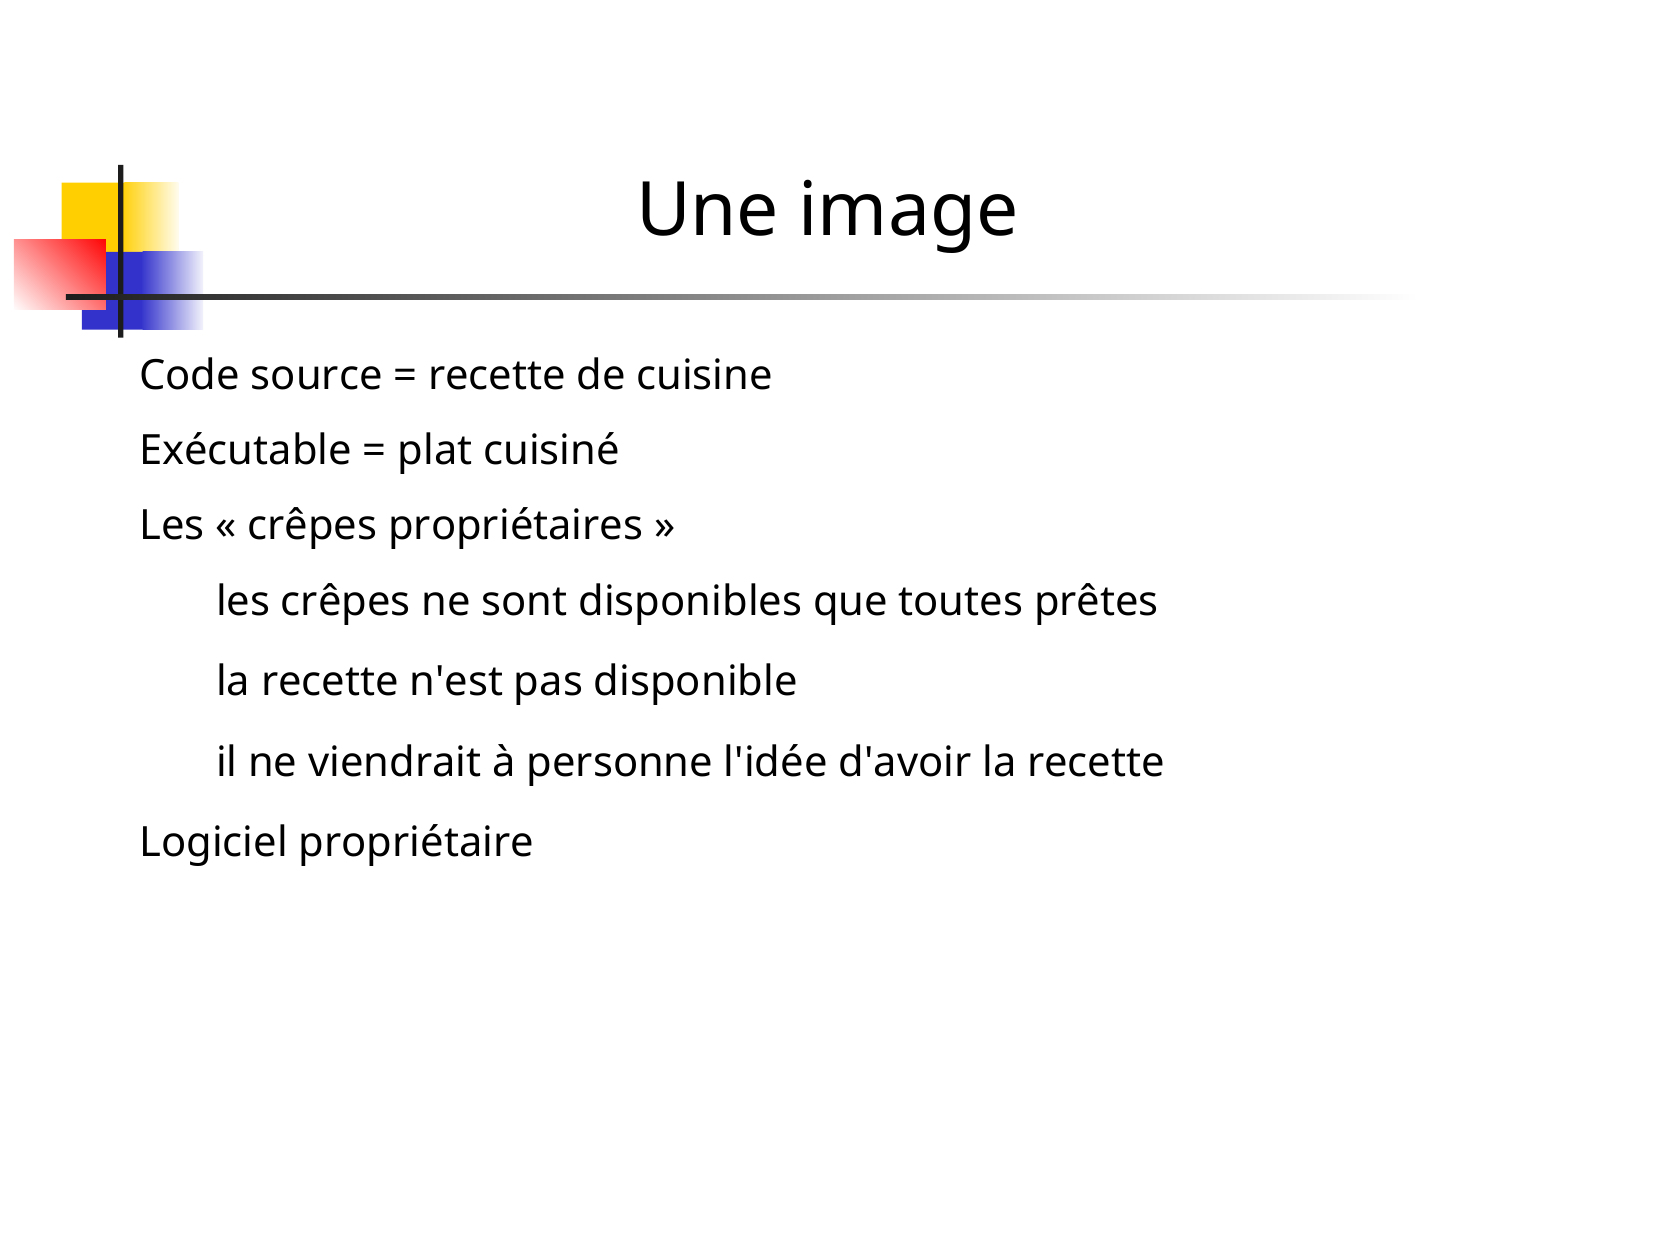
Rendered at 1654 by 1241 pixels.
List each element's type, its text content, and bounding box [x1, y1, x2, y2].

title Une image [121, 102, 1534, 311]
list Code source = recette de cuisine Exécutable = plat cuisiné Les « crêpes propriétaires » les crêpes ne sont disponibles que toutes prêtes la recette n'est pas disponible il ne viendrait à personne l'idée d'avoir la recette Logiciel propriétaire [121, 344, 1534, 1112]
